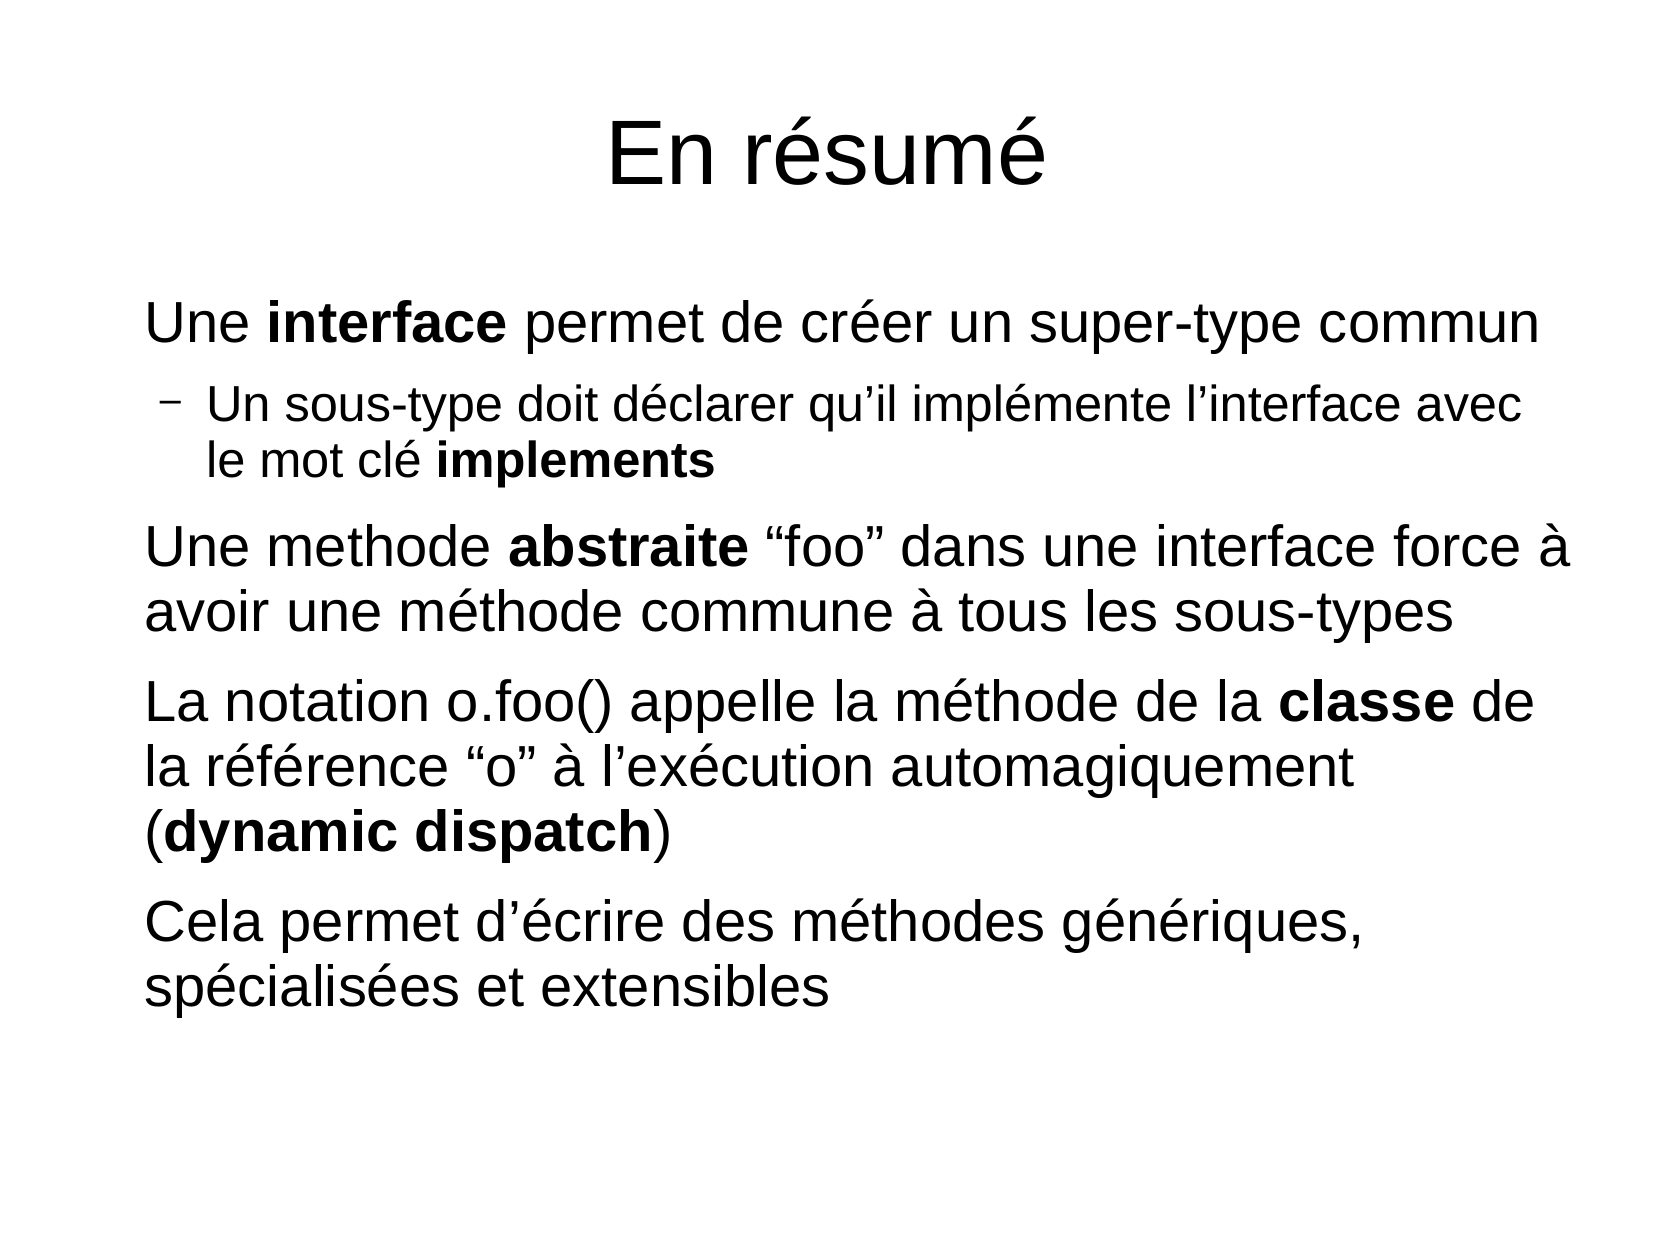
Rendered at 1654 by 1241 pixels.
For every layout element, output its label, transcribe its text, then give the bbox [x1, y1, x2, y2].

title En résumé [82, 49, 1571, 257]
list Une interface permet de créer un super-type commun Un sous-type doit déclarer qu’il implémente l’interface avec le mot clé implements Une methode abstraite “foo” dans une interface force à avoir une méthode commune à tous les sous-types La notation o.foo() appelle la méthode de la classe de la référence “o” à l’exécution automagiquement (dynamic dispatch) Cela permet d’écrire des méthodes génériques, spécialisées et extensibles [82, 290, 1571, 1036]
